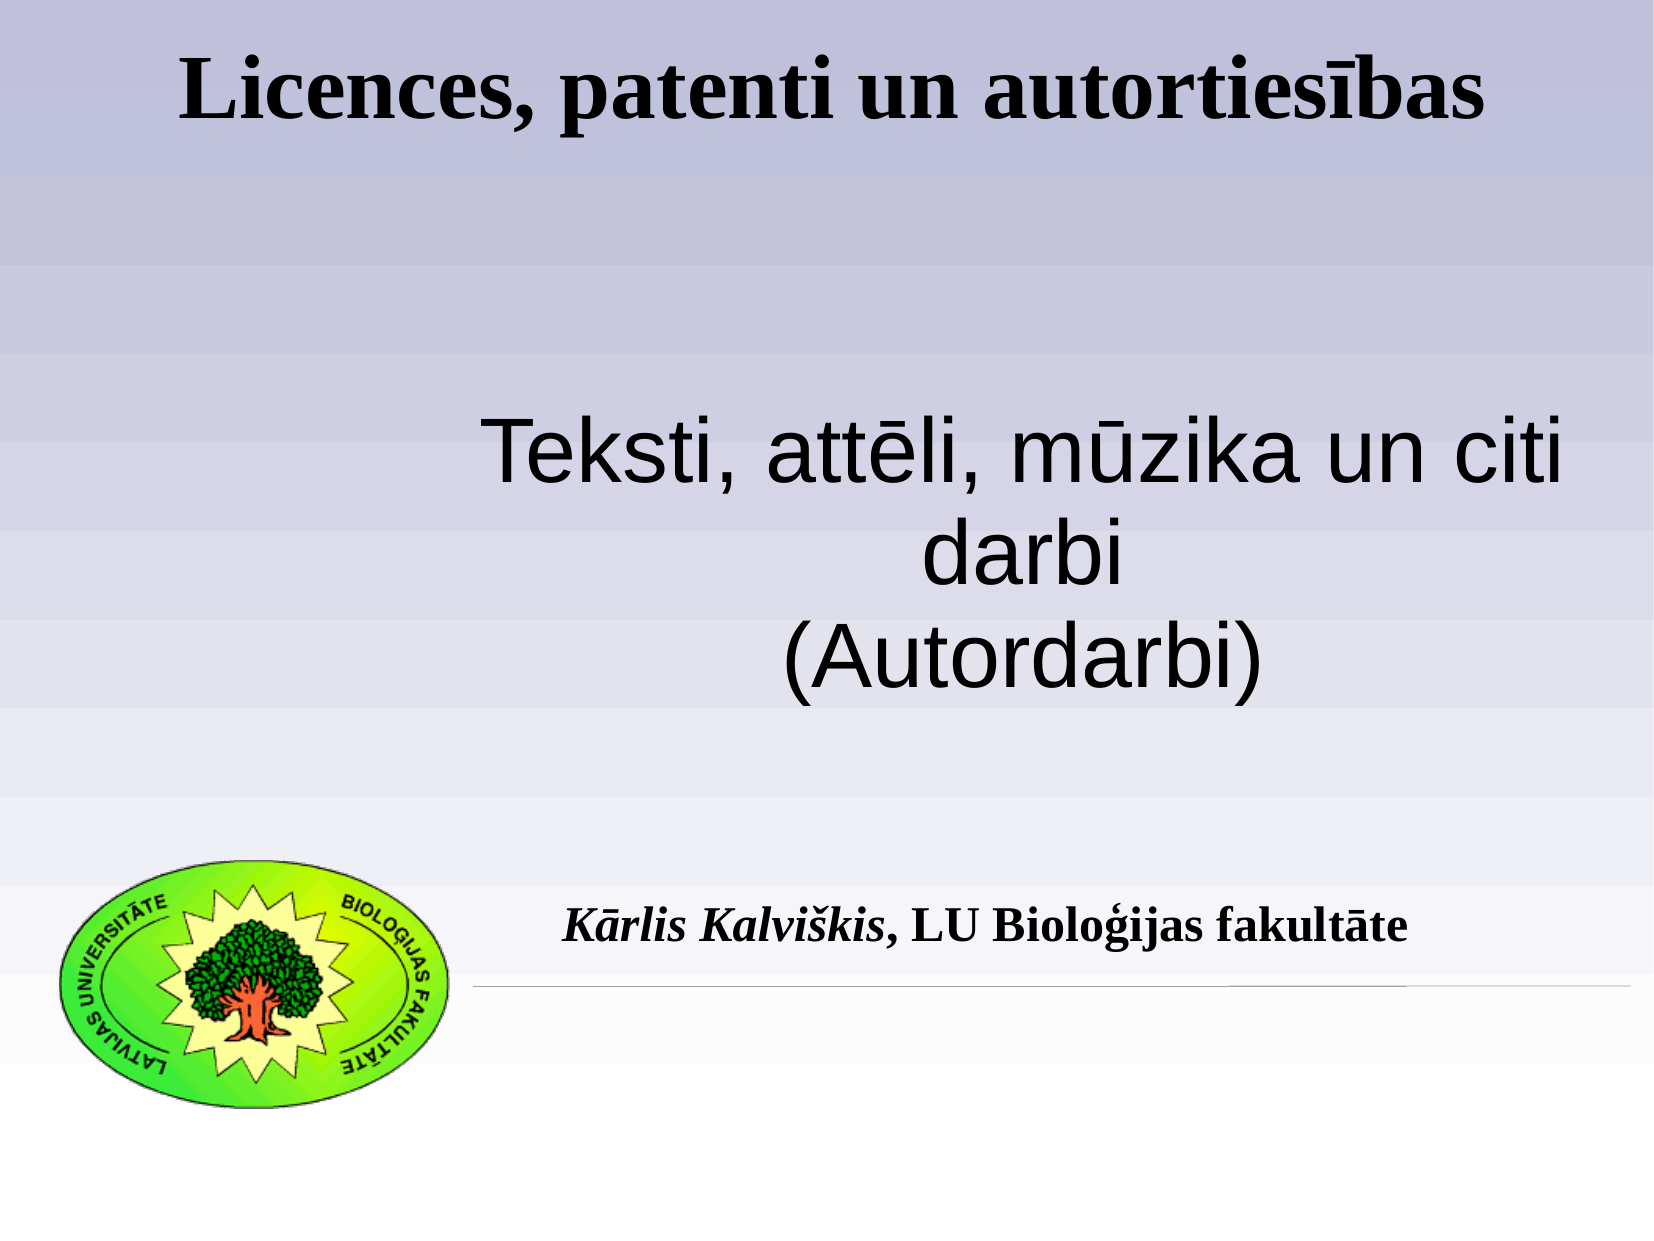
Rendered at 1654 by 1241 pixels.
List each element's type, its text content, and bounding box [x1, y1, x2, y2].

title Teksti, attēli, mūzika un citi darbi (Autordarbi) [422, 369, 1625, 737]
picture [0, 0, 1654, 1241]
